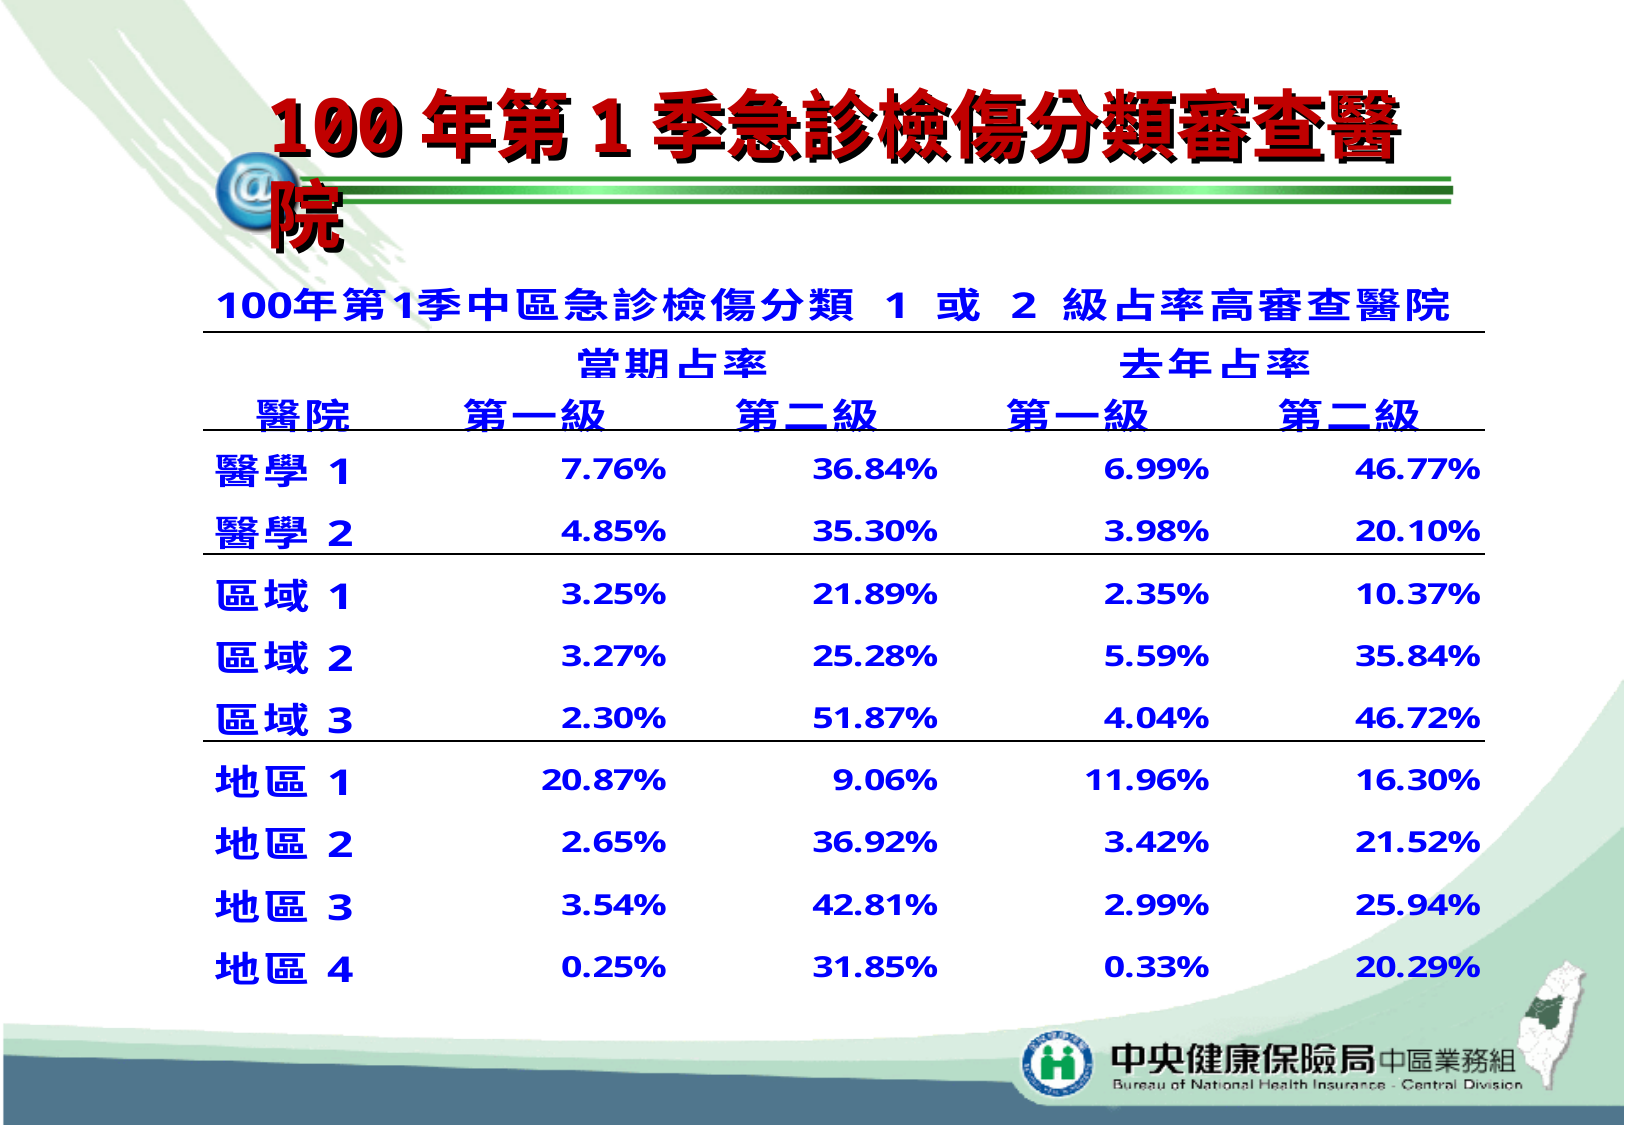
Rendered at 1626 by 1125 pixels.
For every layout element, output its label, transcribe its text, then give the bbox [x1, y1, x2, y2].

picture [203, 257, 1488, 991]
text_box 100年第1季急診檢傷分類審查醫院 [251, 70, 1446, 177]
